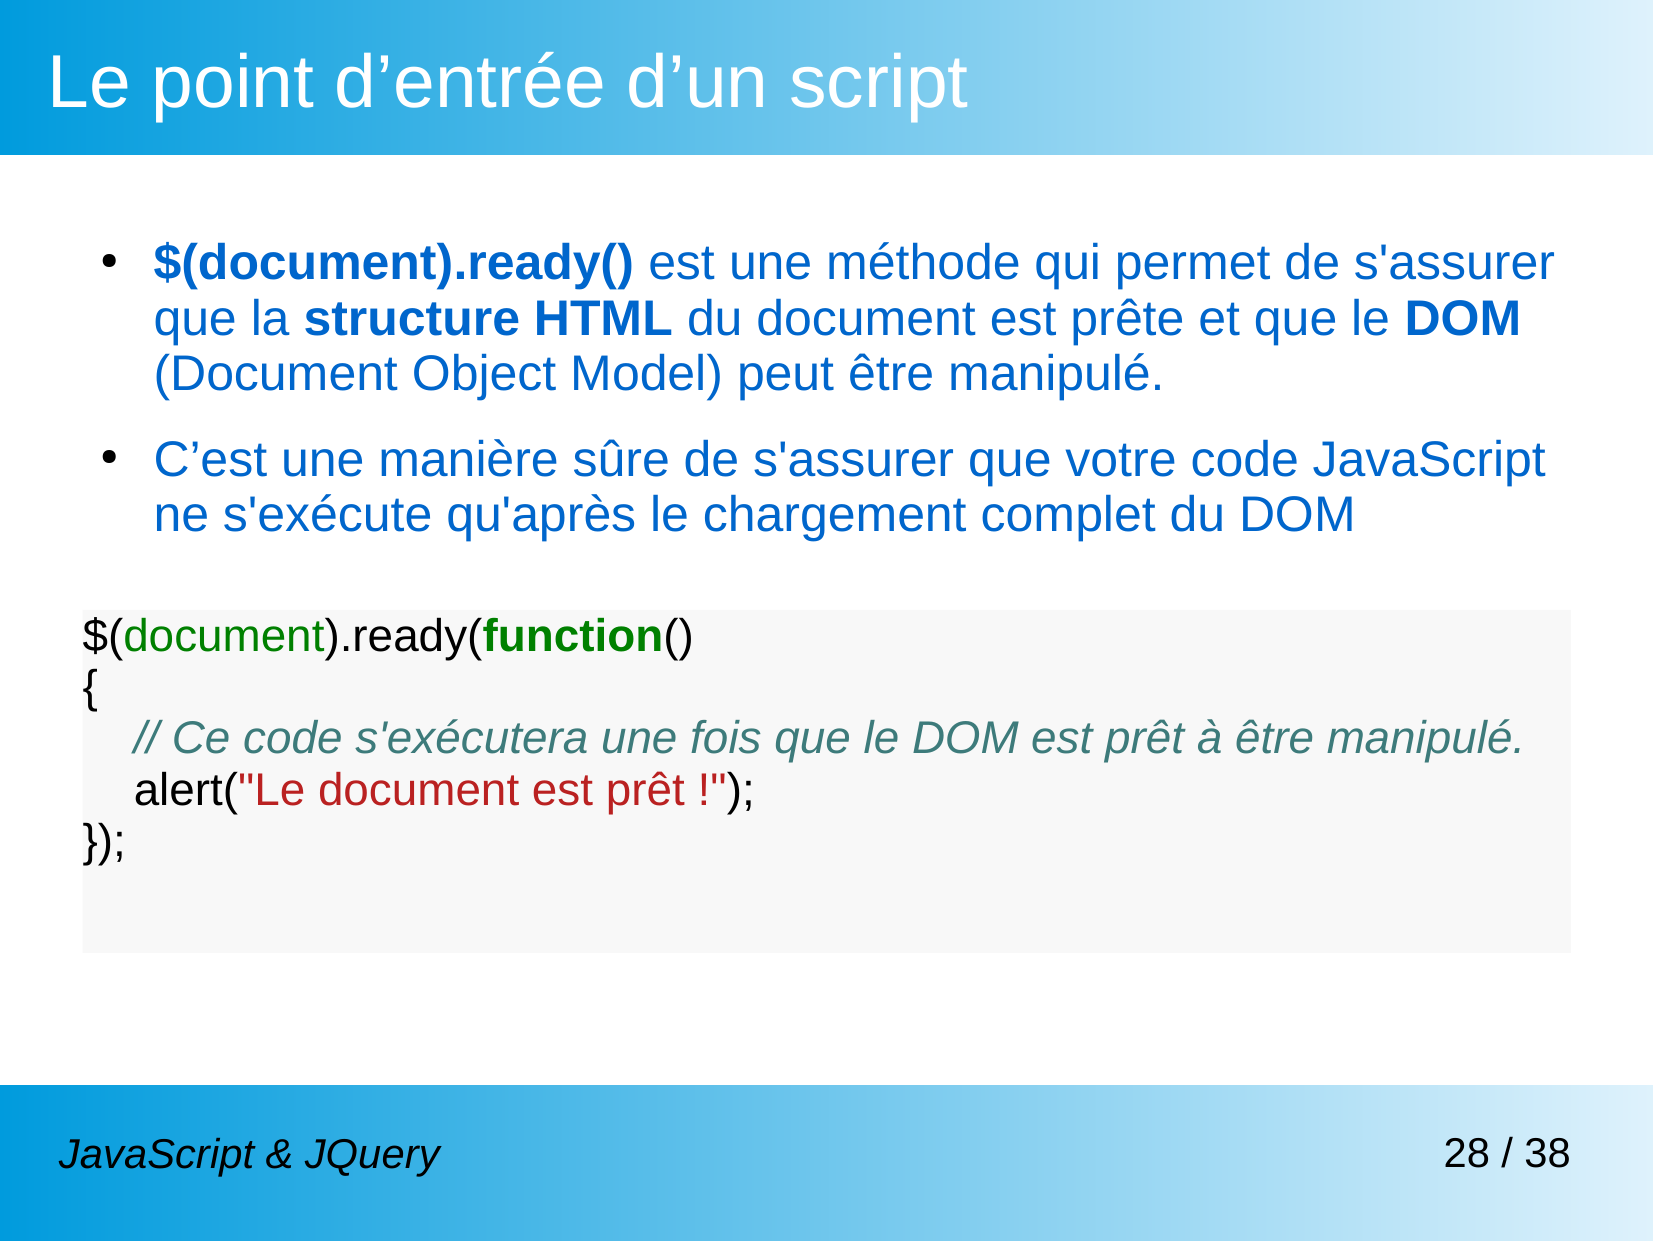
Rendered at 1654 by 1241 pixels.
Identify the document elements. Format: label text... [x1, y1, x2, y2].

list $(document).ready(function() { // Ce code s'exécutera une fois que le DOM est prêt à être manipulé. alert("Le document est prêt !"); }); [82, 609, 1571, 953]
list $(document).ready() est une méthode qui permet de s'assurer que la structure HTML du document est prête et que le DOM (Document Object Model) peut être manipulé. C’est une manière sûre de s'assurer que votre code JavaScript ne s'exécute qu'après le chargement complet du DOM [82, 234, 1571, 578]
title Le point d’entrée d’un script [47, 28, 1536, 134]
